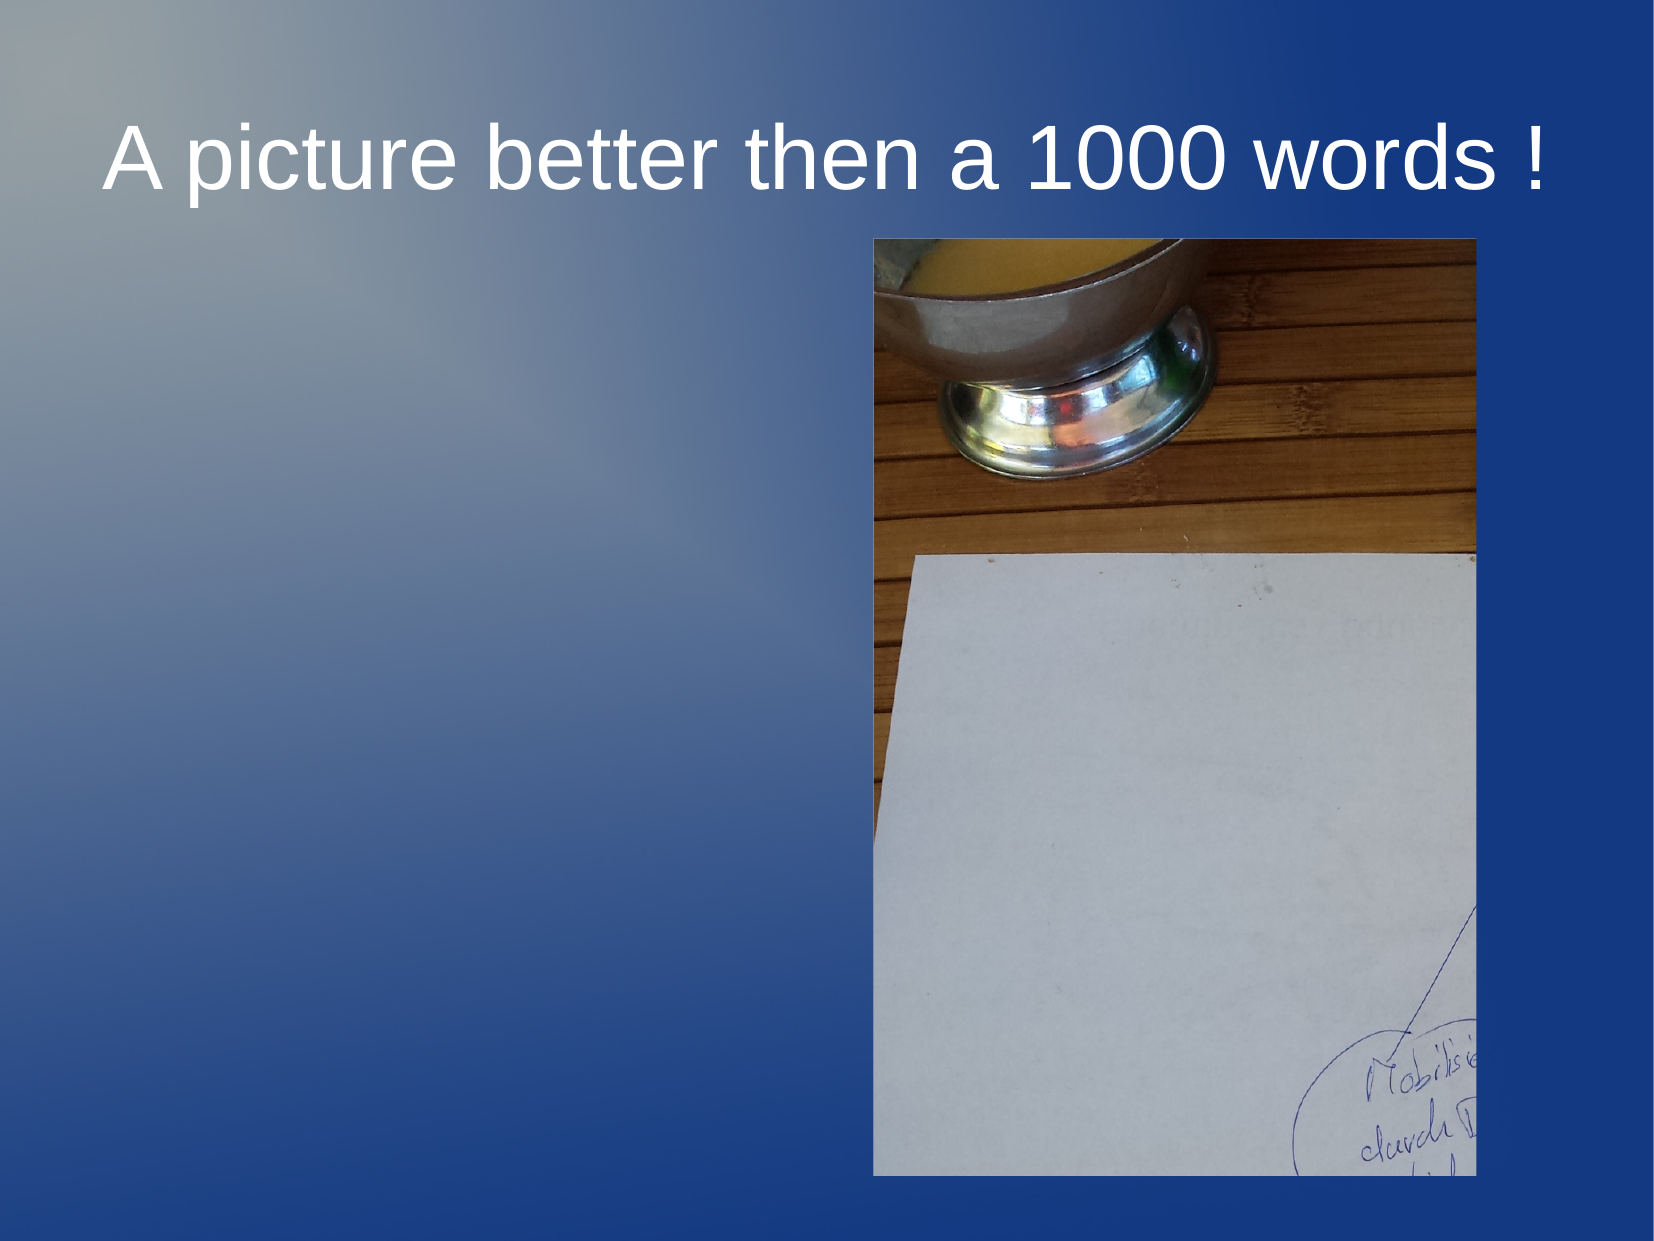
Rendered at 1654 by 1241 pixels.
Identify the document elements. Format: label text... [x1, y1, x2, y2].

text_box A picture better then a 1000 words ! [82, 49, 1571, 257]
picture [129, 238, 1477, 1176]
